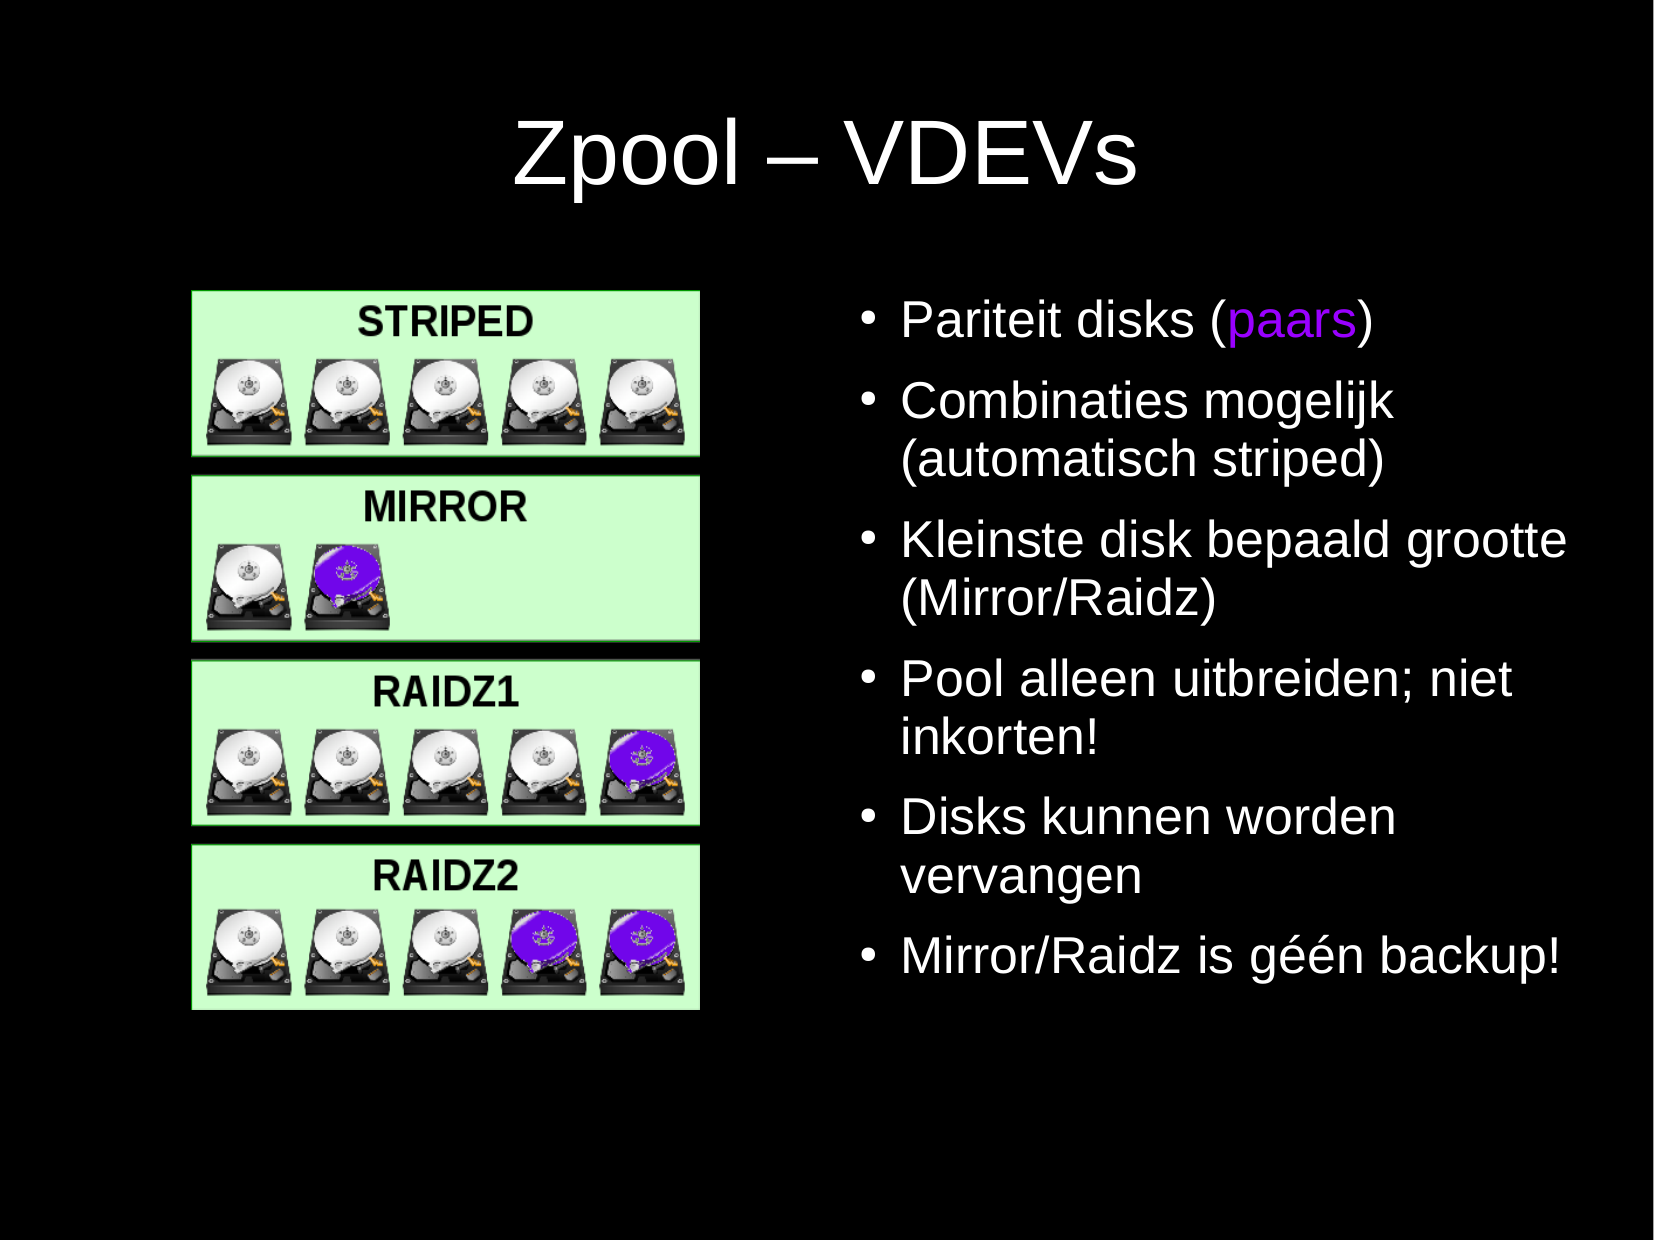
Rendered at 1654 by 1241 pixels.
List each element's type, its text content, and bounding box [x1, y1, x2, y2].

title Zpool – VDEVs [82, 49, 1571, 257]
picture [191, 290, 700, 1010]
list Pariteit disks (paars) Combinaties mogelijk (automatisch striped) Kleinste disk bepaald grootte (Mirror/Raidz) Pool alleen uitbreiden; niet inkorten! Disks kunnen worden vervangen Mirror/Raidz is géén backup! [845, 290, 1572, 1010]
